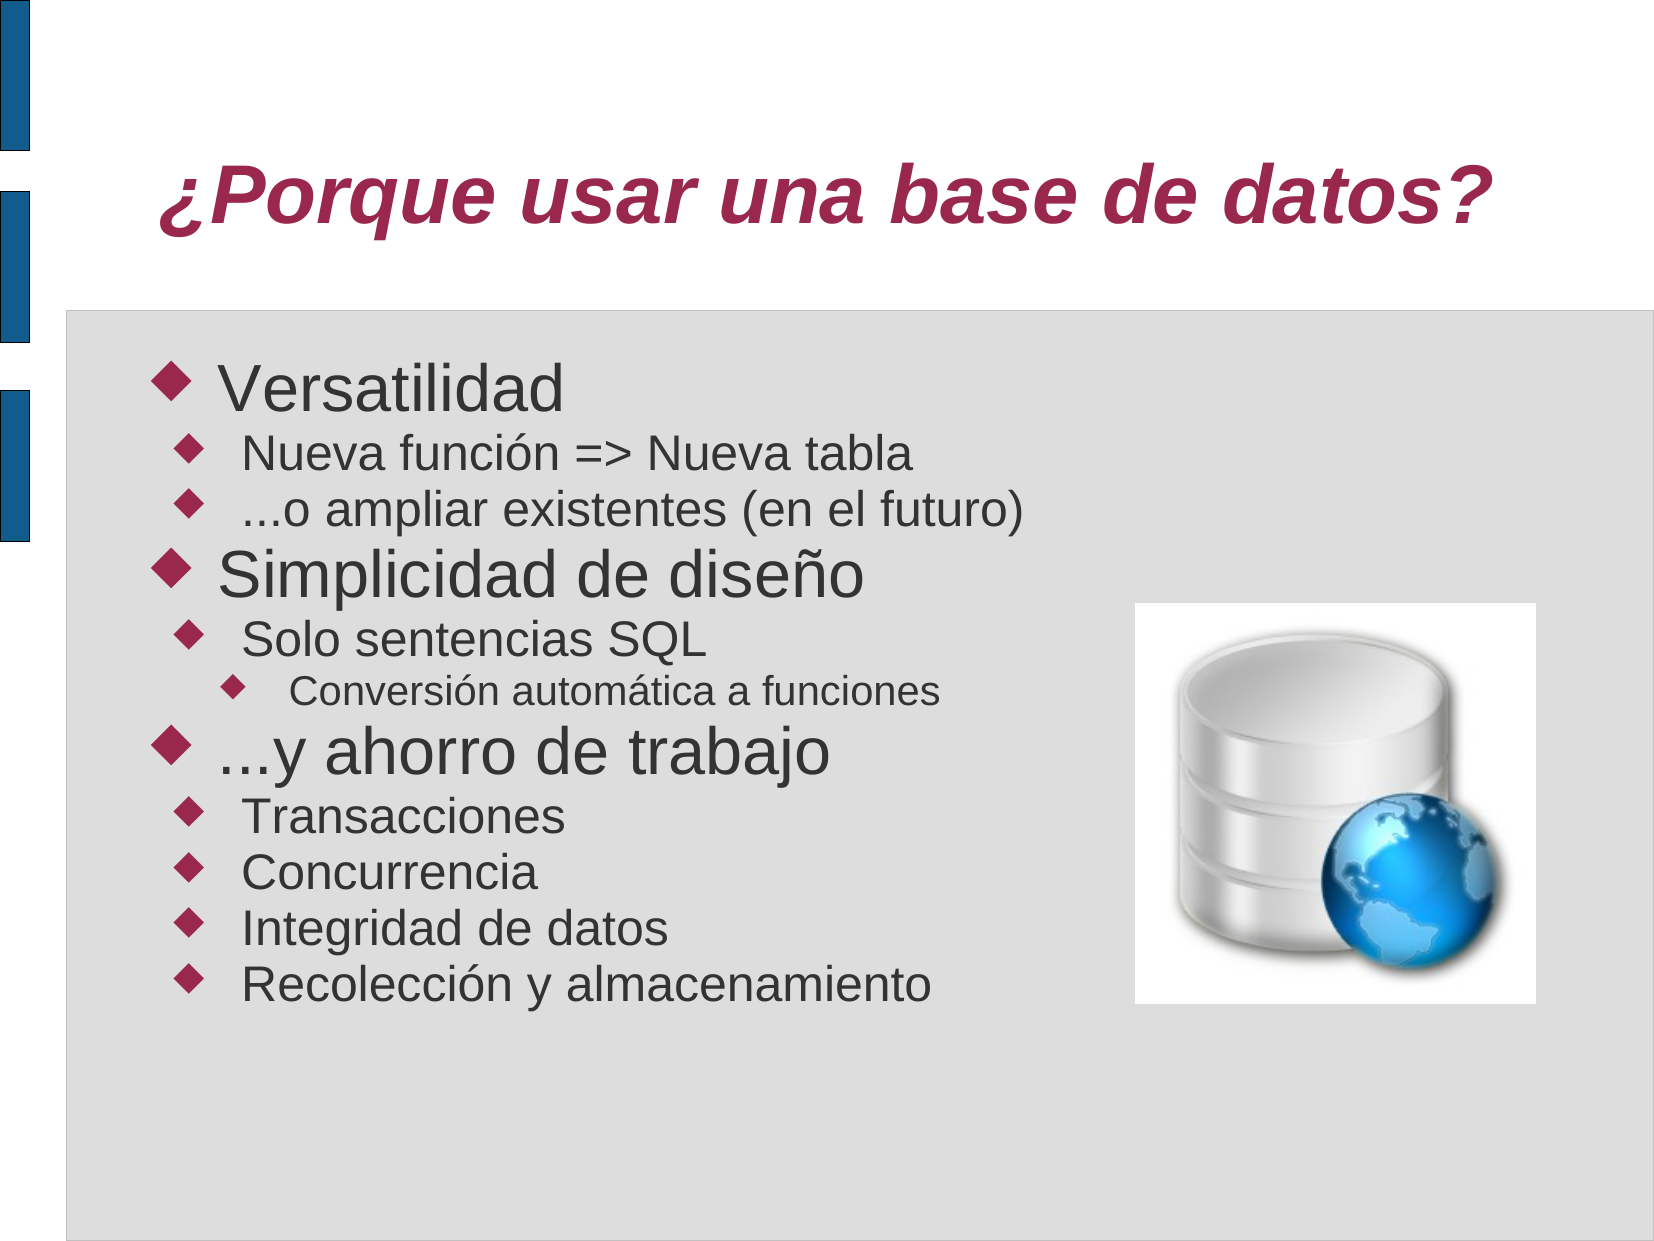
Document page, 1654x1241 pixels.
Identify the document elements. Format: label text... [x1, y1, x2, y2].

list Versatilidad Nueva función => Nueva tabla ...o ampliar existentes (en el futuro) Simplicidad de diseño Solo sentencias SQL Conversión automática a funciones ...y ahorro de trabajo Transacciones Concurrencia Integridad de datos Recolección y almacenamiento [134, 350, 1516, 1133]
title ¿Porque usar una base de datos? [121, 91, 1534, 299]
picture [1135, 603, 1536, 1004]
